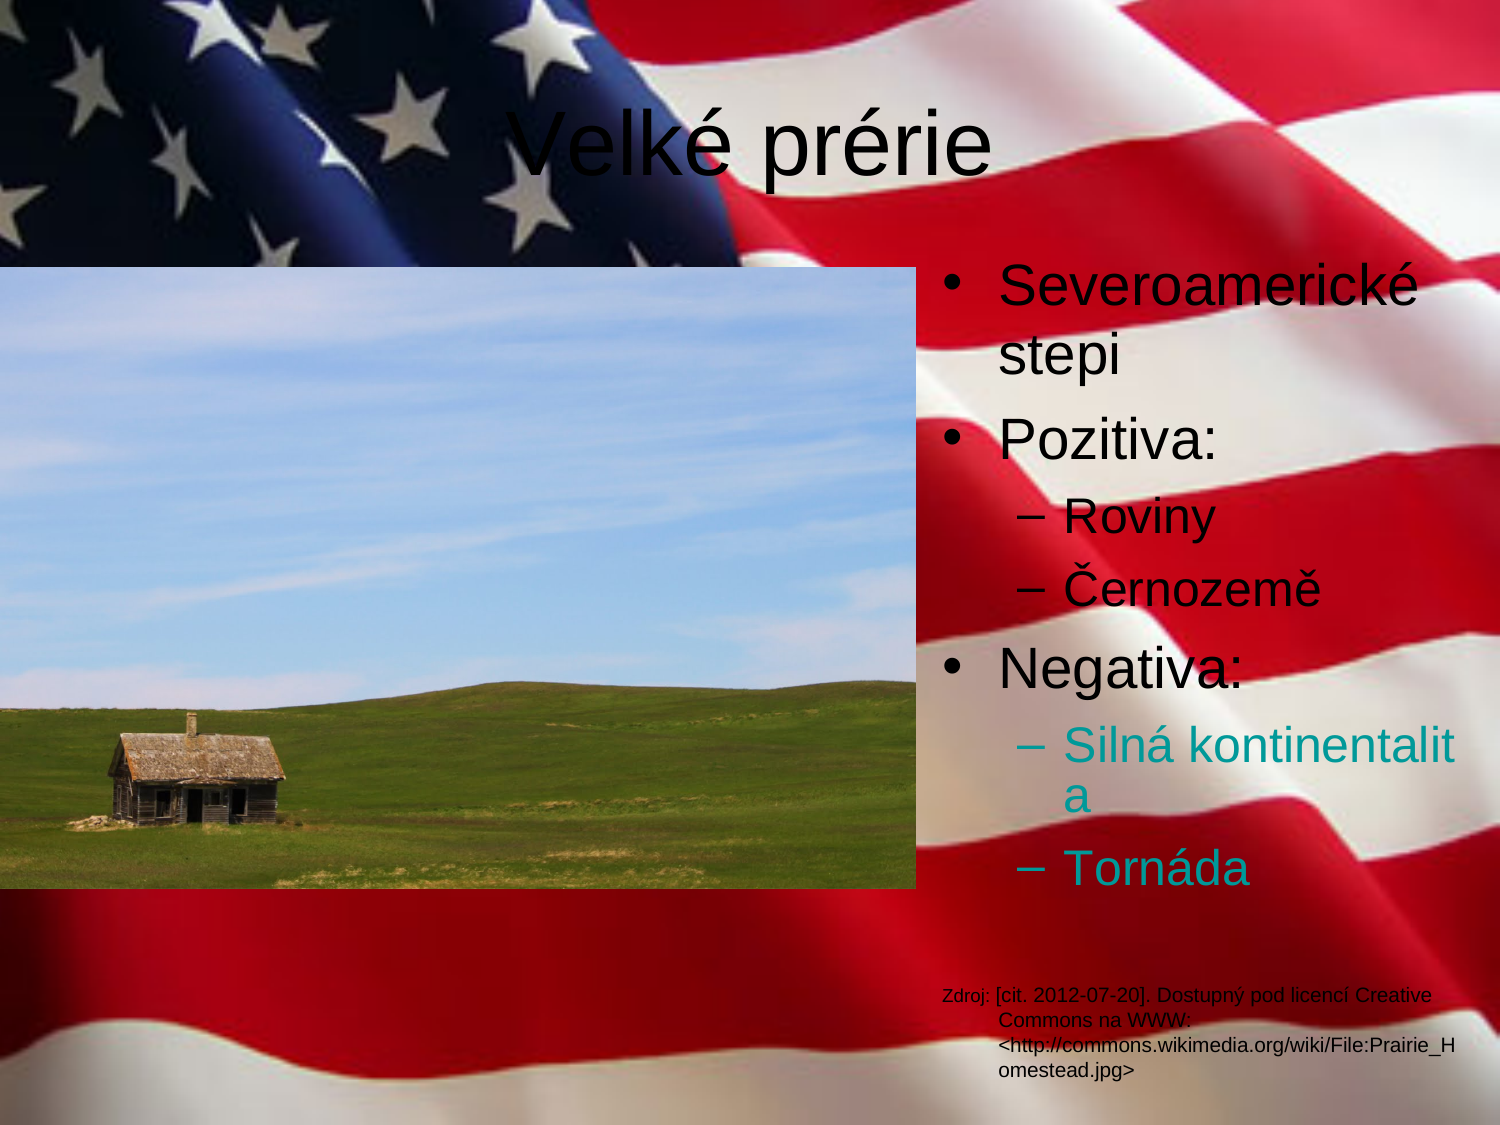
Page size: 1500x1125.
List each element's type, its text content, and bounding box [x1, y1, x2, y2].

title Velké prérie [75, 45, 1426, 233]
list Severoamerické stepi Pozitiva: Roviny Černozemě Negativa: Silná kontinentalita Tornáda Zdroj: [cit. 2012-07-20]. Dostupný pod licencí Creative Commons na WWW: <http://commons.wikimedia.org/wiki/File:Prairie_Homestead.jpg> [927, 239, 1473, 1125]
picture [0, 0, 1500, 1125]
